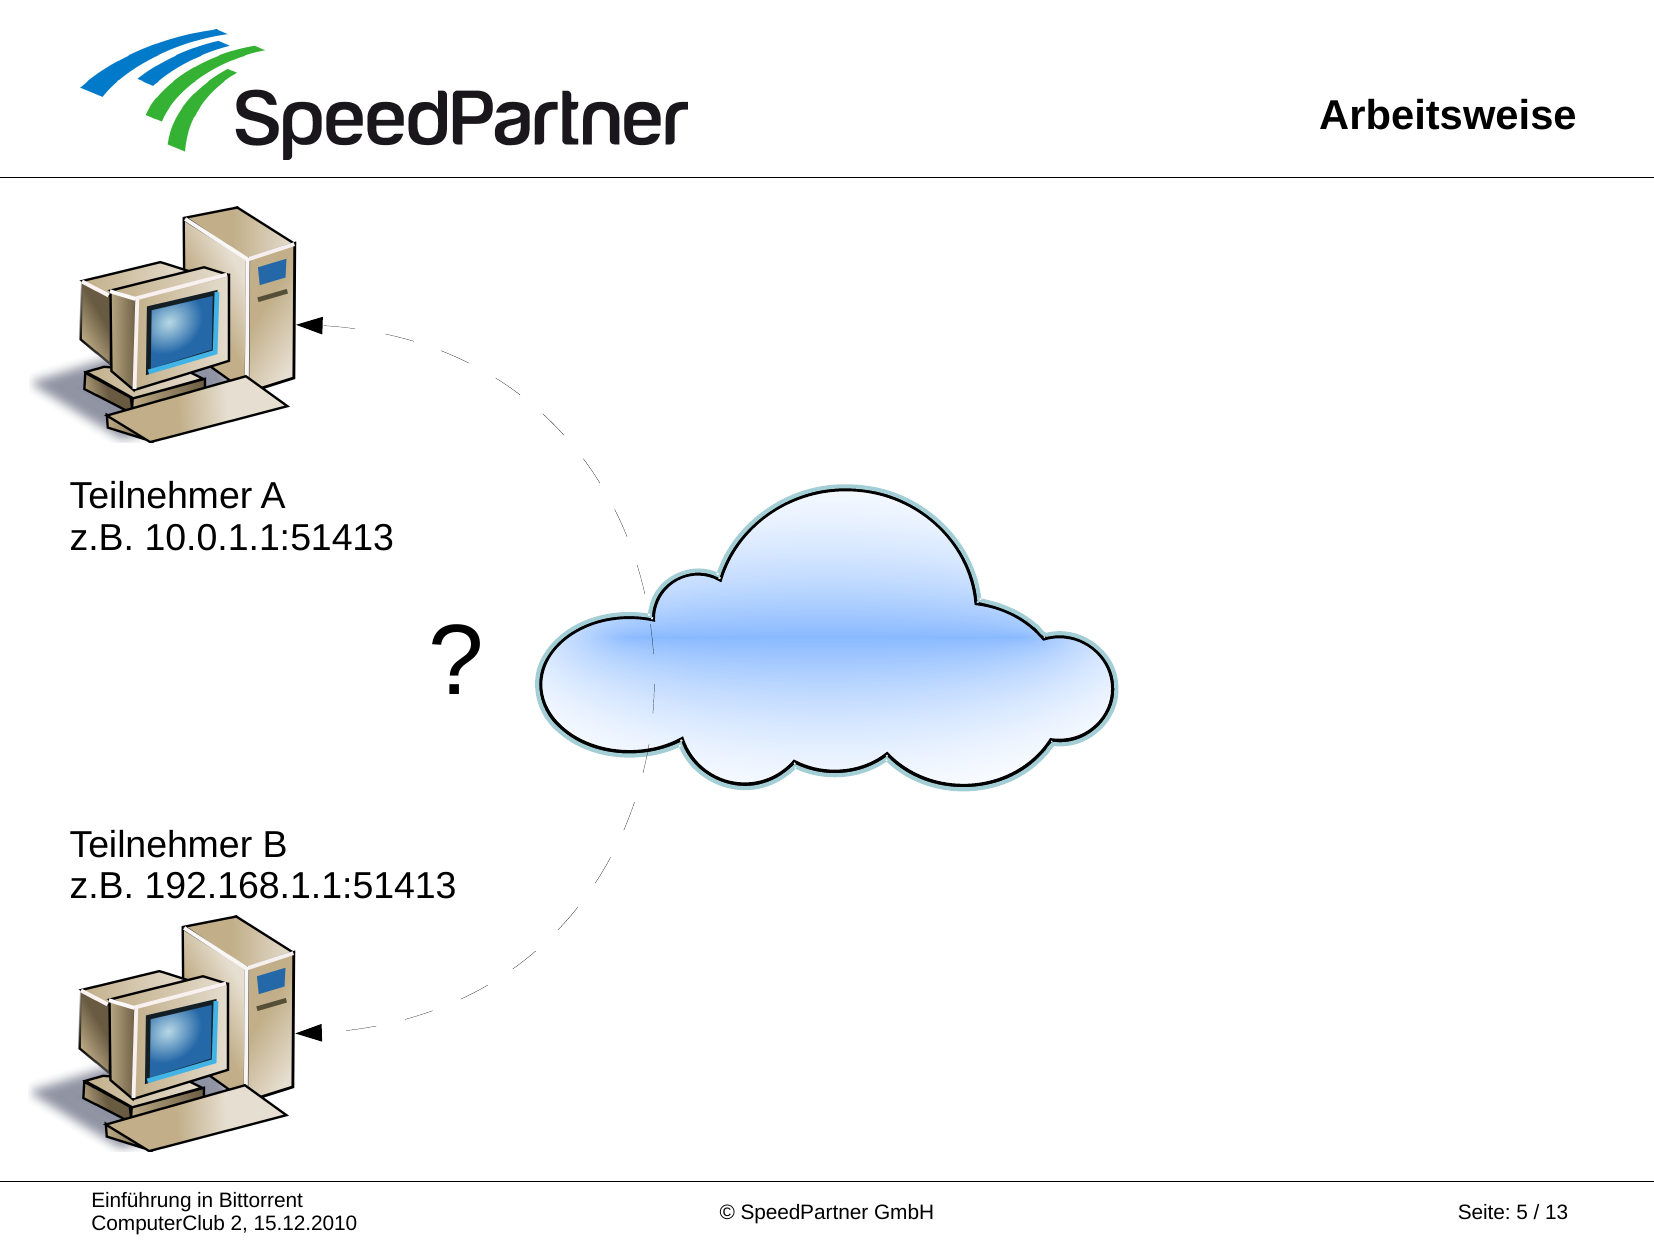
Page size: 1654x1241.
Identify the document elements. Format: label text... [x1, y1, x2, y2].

picture [28, 915, 296, 1152]
text_box ? [413, 596, 499, 724]
text_box Teilnehmer A z.B. 10.0.1.1:51413 [54, 467, 410, 567]
picture [80, 29, 688, 160]
picture [535, 484, 1119, 792]
picture [29, 206, 297, 443]
text_box Teilnehmer B z.B. 192.168.1.1:51413 [54, 815, 472, 915]
title Arbeitsweise [590, 70, 1577, 160]
